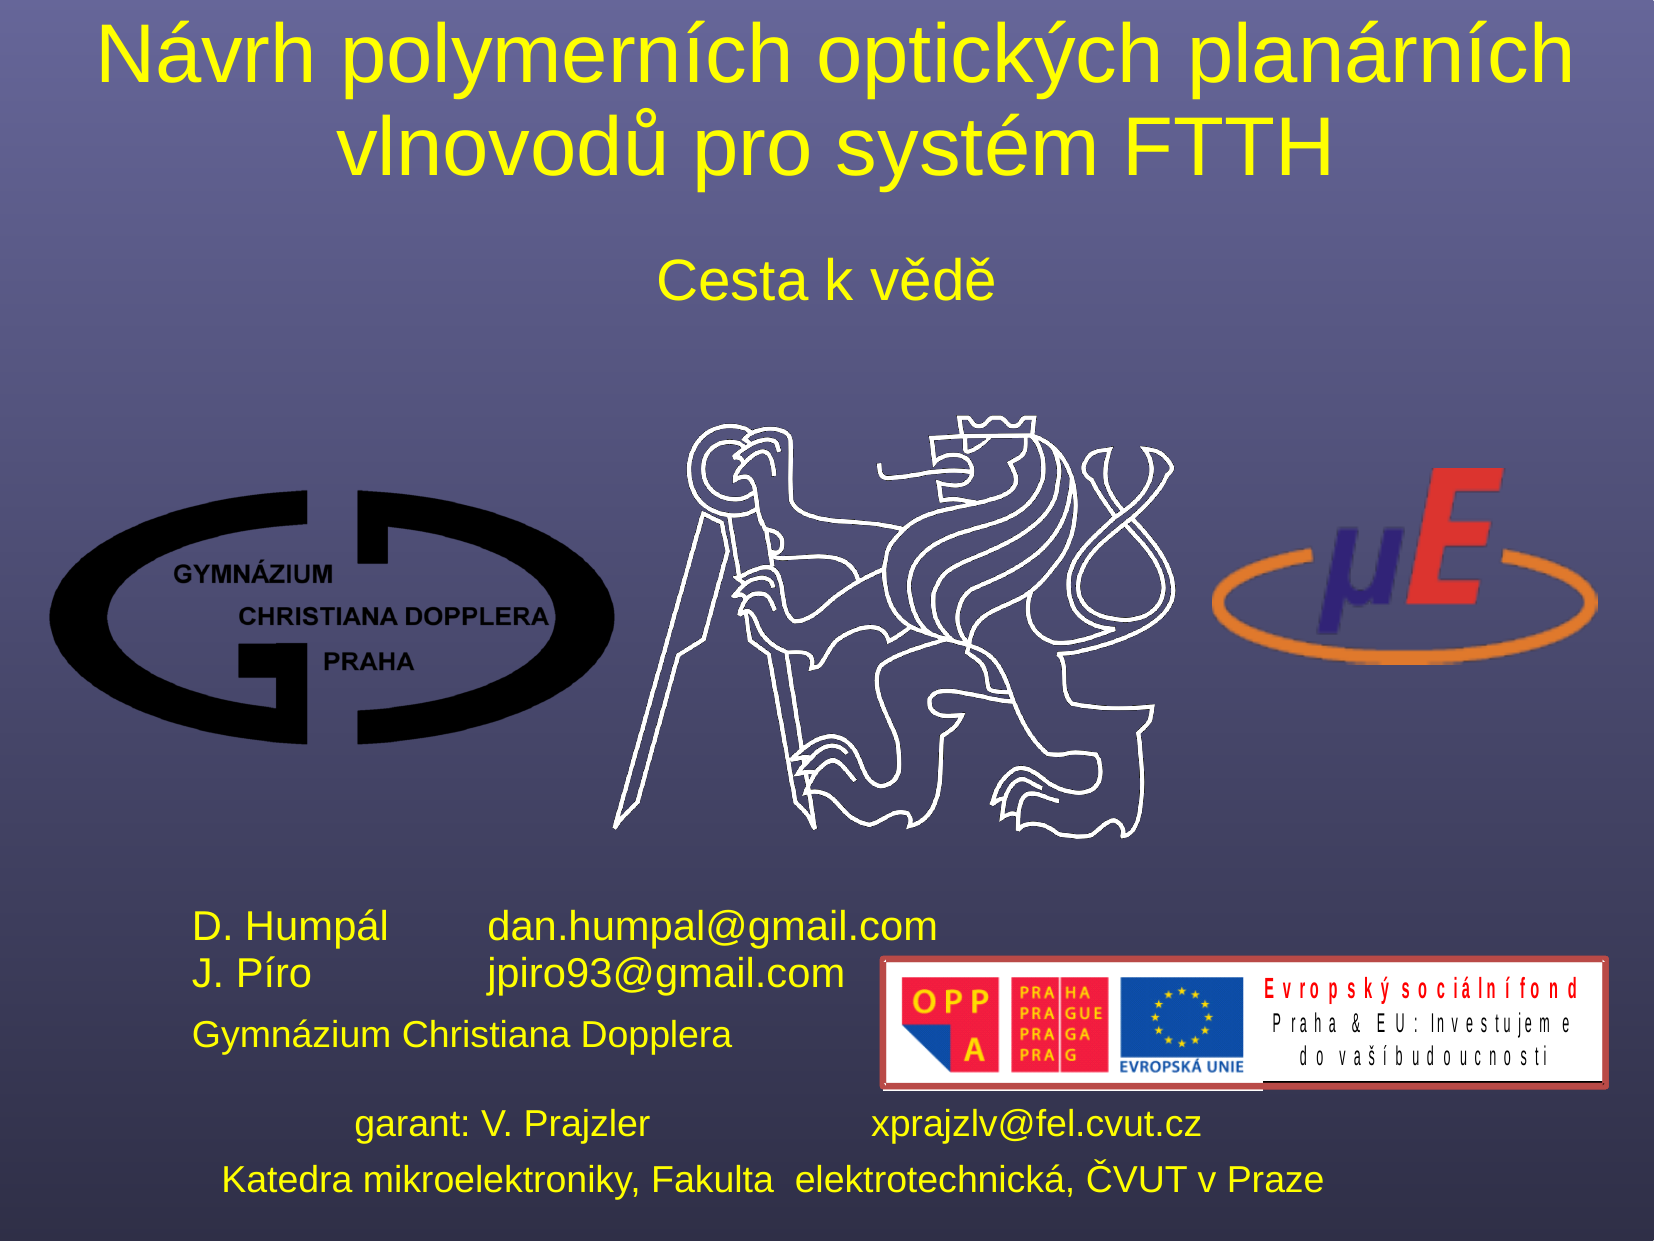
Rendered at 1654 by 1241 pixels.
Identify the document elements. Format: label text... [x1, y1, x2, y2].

text_box Návrh polymerních optických planárních vlnovodů pro systém FTTH [32, 0, 1640, 201]
text_box garant: V. Prajzler xprajzlv@fel.cvut.cz [339, 1094, 1314, 1151]
text_box D. Humpál dan.humpal@gmail.com J. Píro jpiro93@gmail.com [177, 895, 1447, 1004]
title Cesta k vědě [520, 240, 1133, 320]
text_box Gymnázium Christiana Dopplera [177, 1006, 768, 1063]
picture [0, 350, 1598, 916]
text_box Katedra mikroelektroniky, Fakulta elektrotechnická, ČVUT v Praze [206, 1151, 1359, 1209]
picture [878, 954, 1612, 1091]
